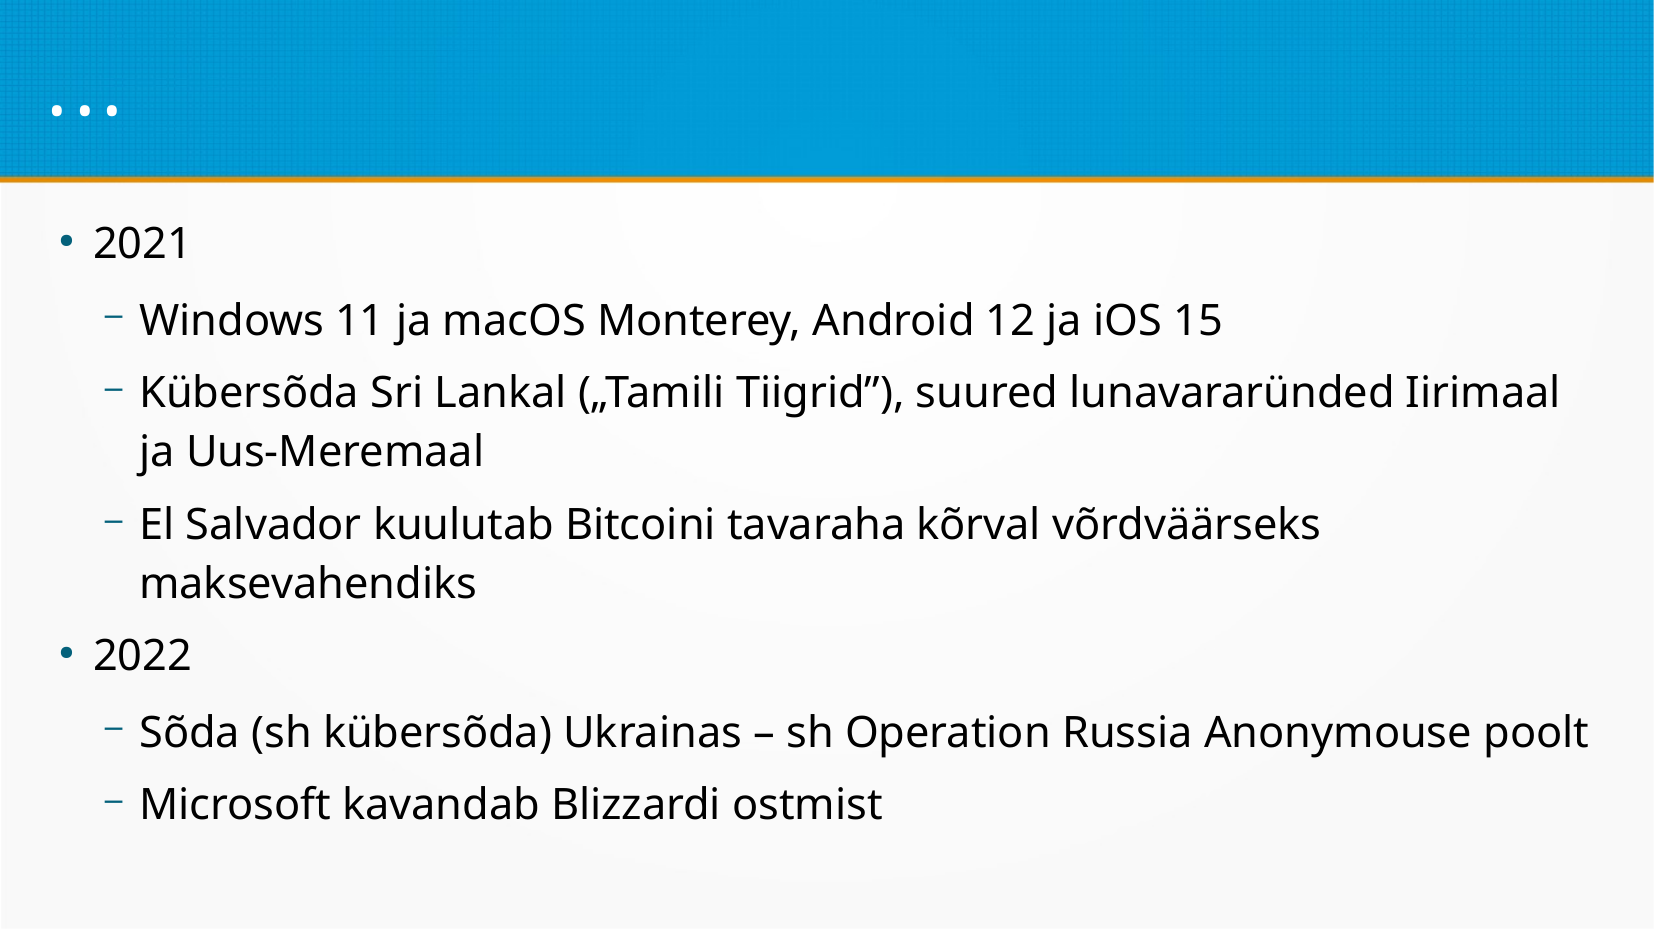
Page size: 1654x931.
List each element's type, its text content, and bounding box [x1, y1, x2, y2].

picture [0, 175, 1654, 931]
title ... [43, 0, 1619, 149]
list 2021 Windows 11 ja macOS Monterey, Android 12 ja iOS 15 Kübersõda Sri Lankal („Tamili Tiigrid”), suured lunavararünded Iirimaal ja Uus-Meremaal El Salvador kuulutab Bitcoini tavaraha kõrval võrdväärseks maksevahendiks 2022 Sõda (sh kübersõda) Ukrainas – sh Operation Russia Anonymouse poolt Microsoft kavandab Blizzardi ostmist [47, 212, 1607, 902]
